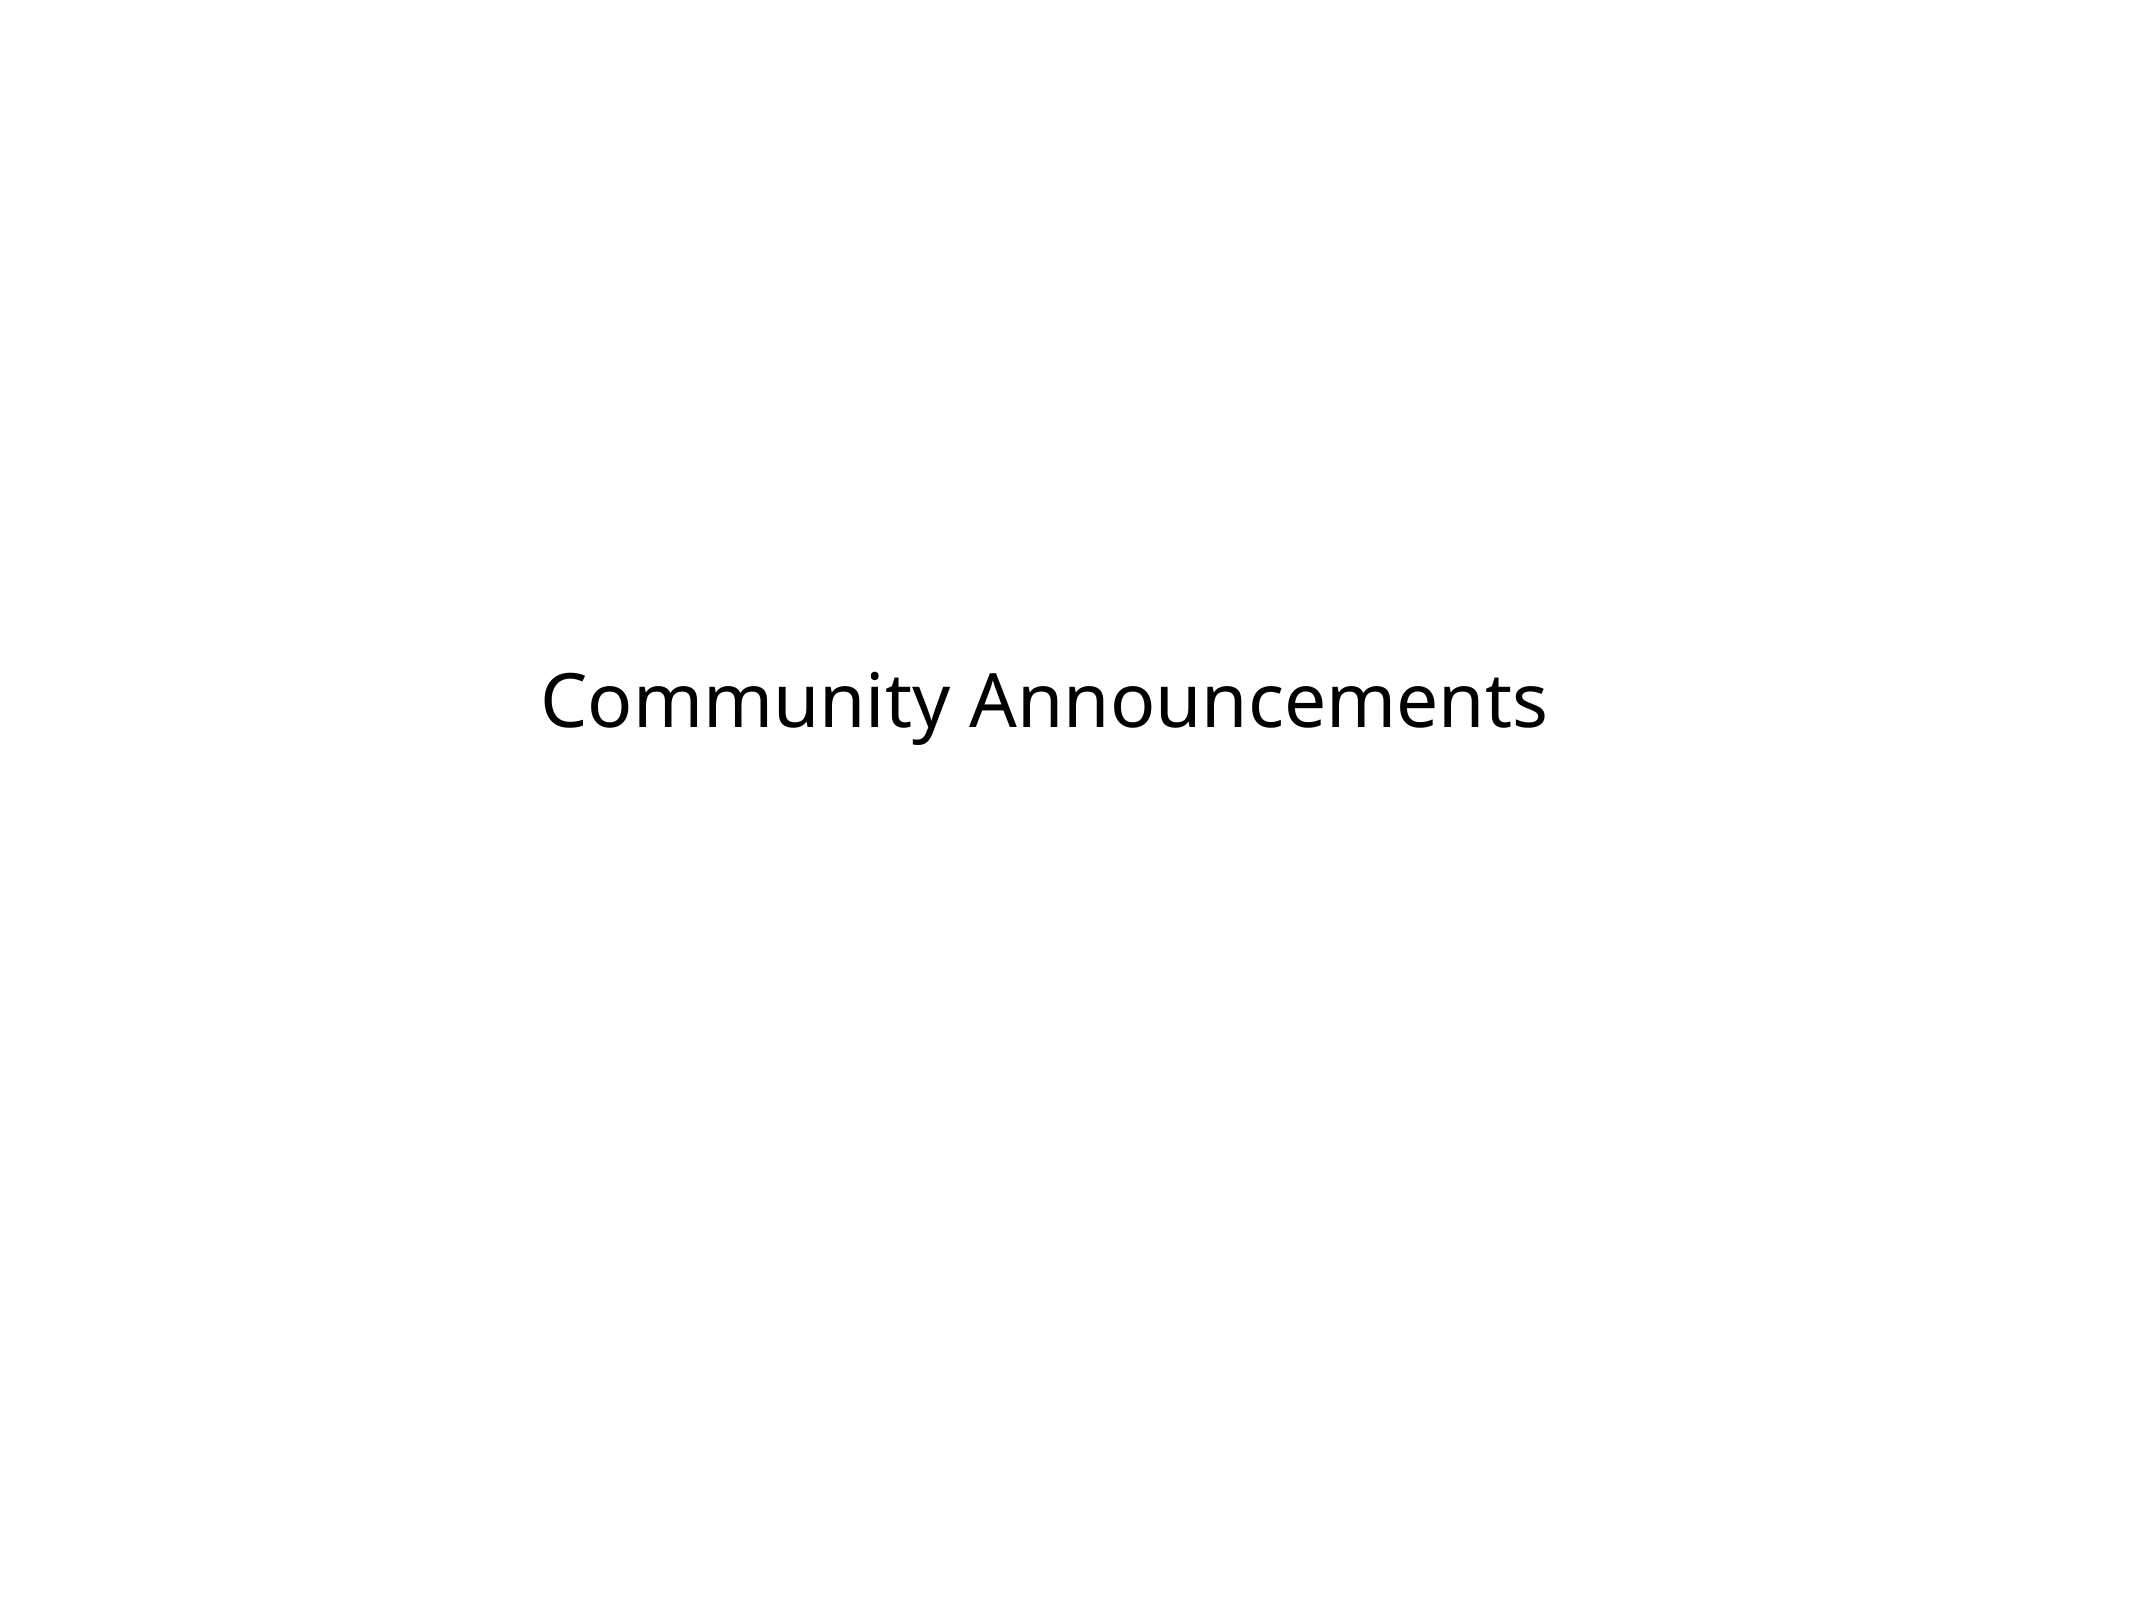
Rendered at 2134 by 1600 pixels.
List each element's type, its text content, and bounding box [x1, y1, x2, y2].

text_box Community Announcements [531, 643, 1557, 751]
